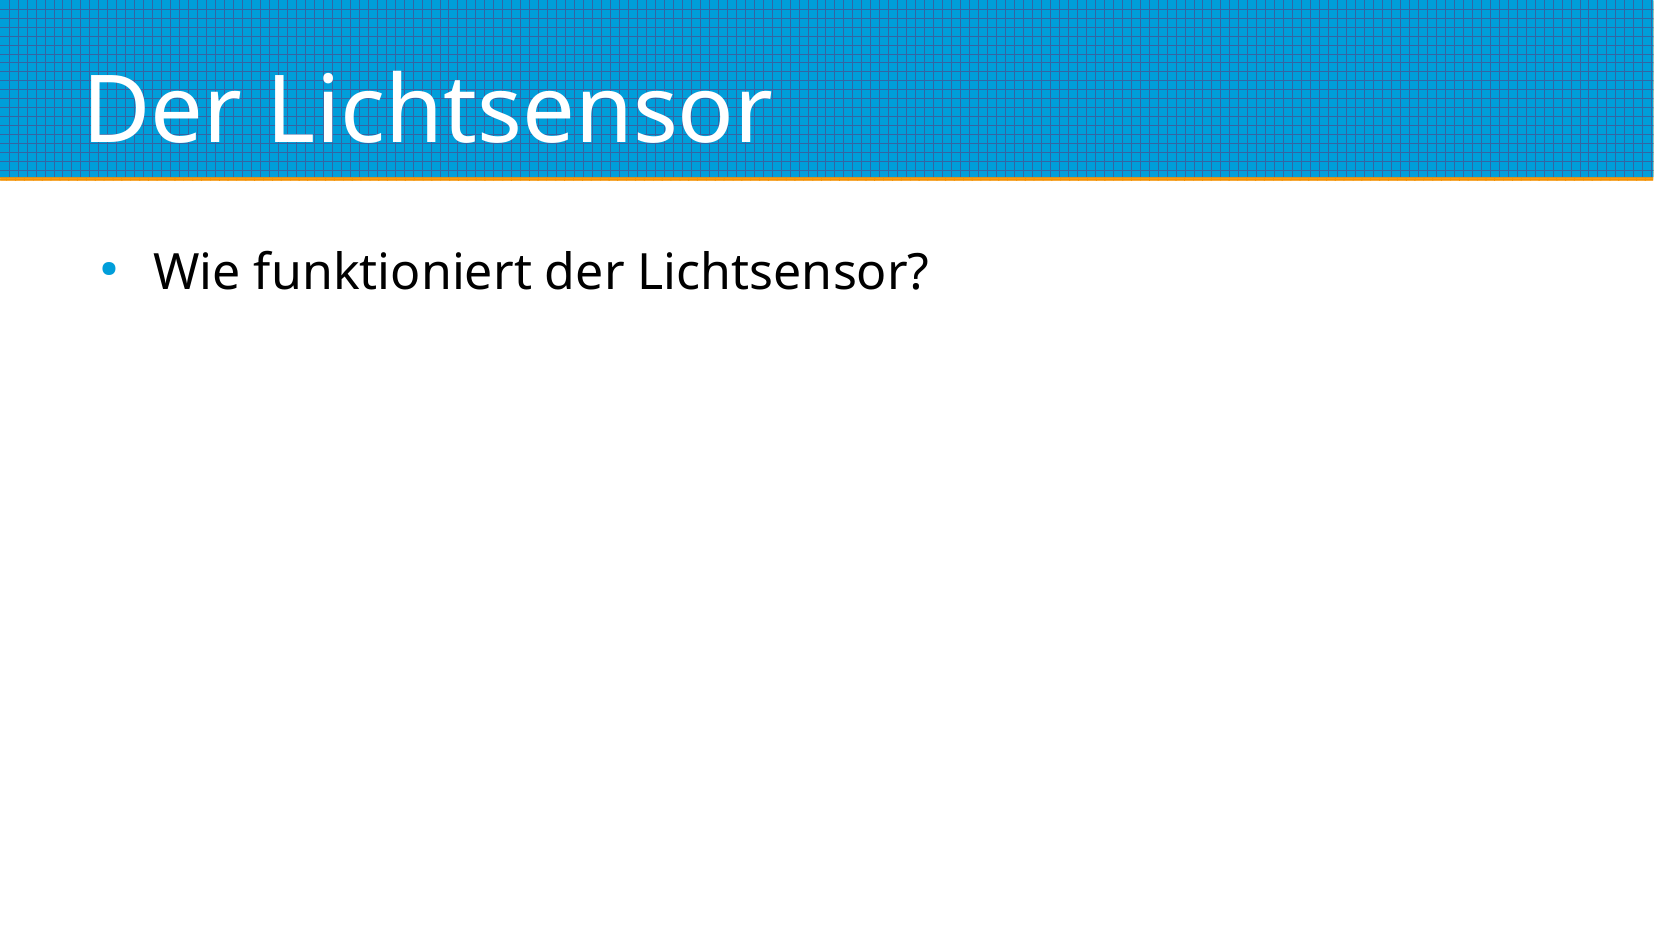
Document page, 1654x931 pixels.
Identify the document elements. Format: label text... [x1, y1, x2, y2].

list Wie funktioniert der Lichtsensor? [82, 236, 1563, 811]
title Der Lichtsensor [82, 14, 1571, 171]
